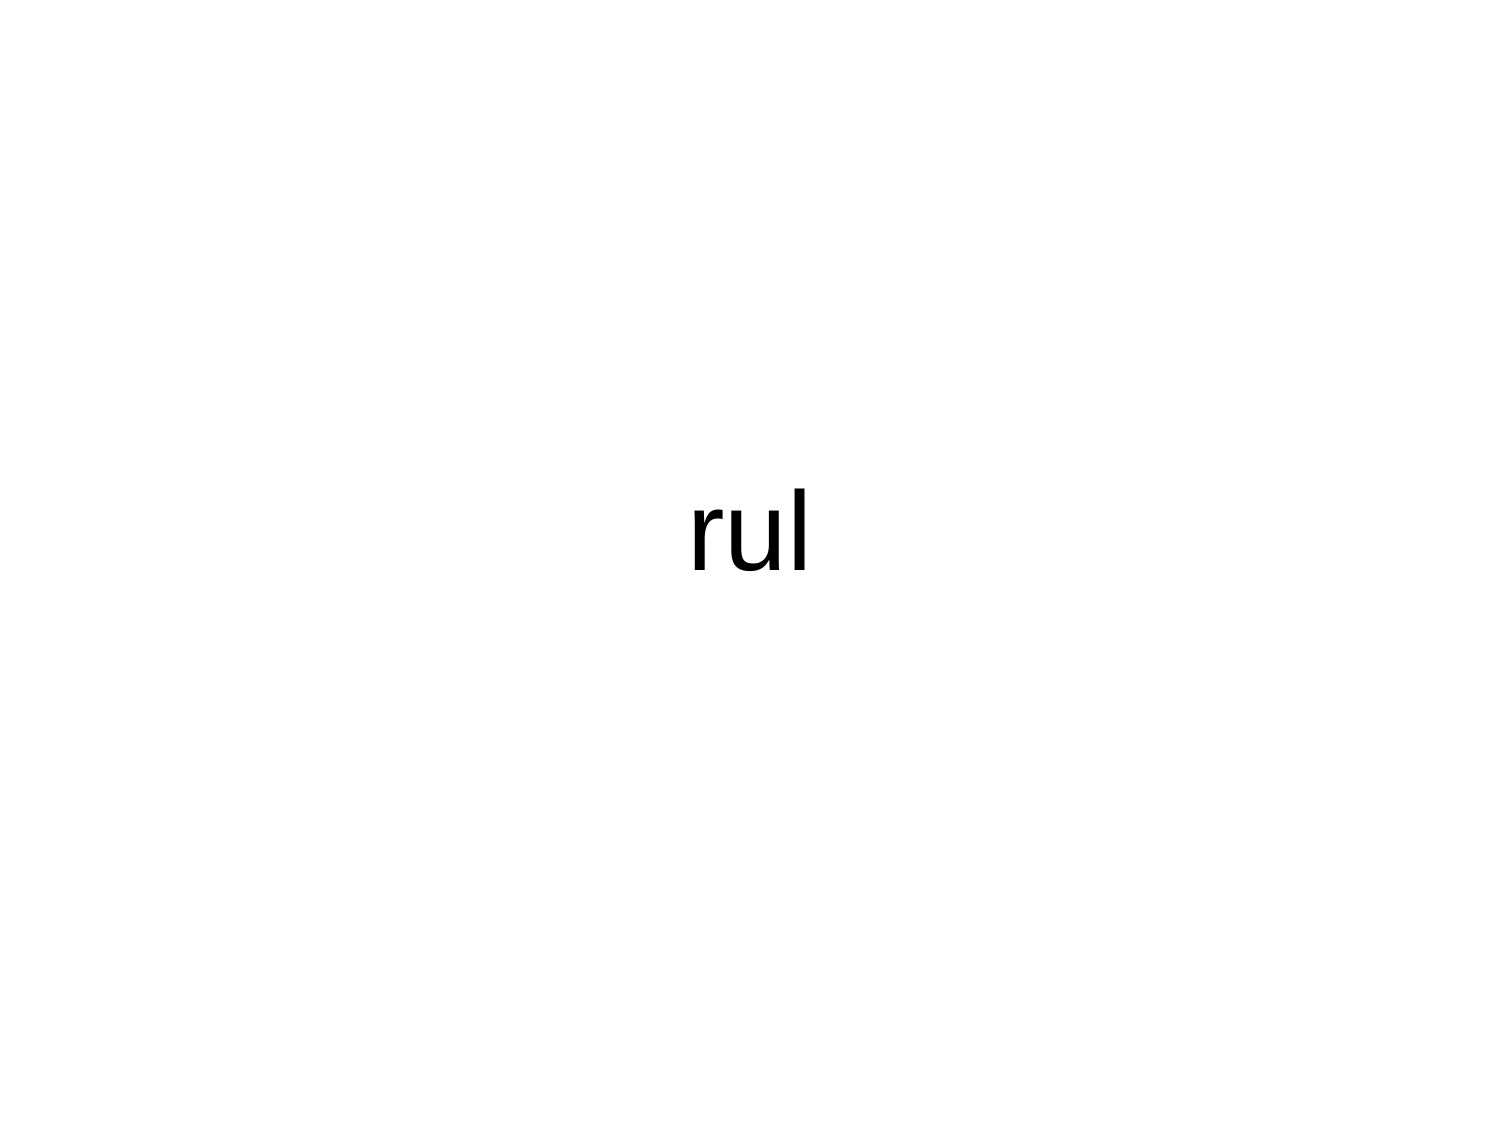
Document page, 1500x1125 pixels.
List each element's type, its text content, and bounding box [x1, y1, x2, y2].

title rul [112, 437, 1388, 625]
